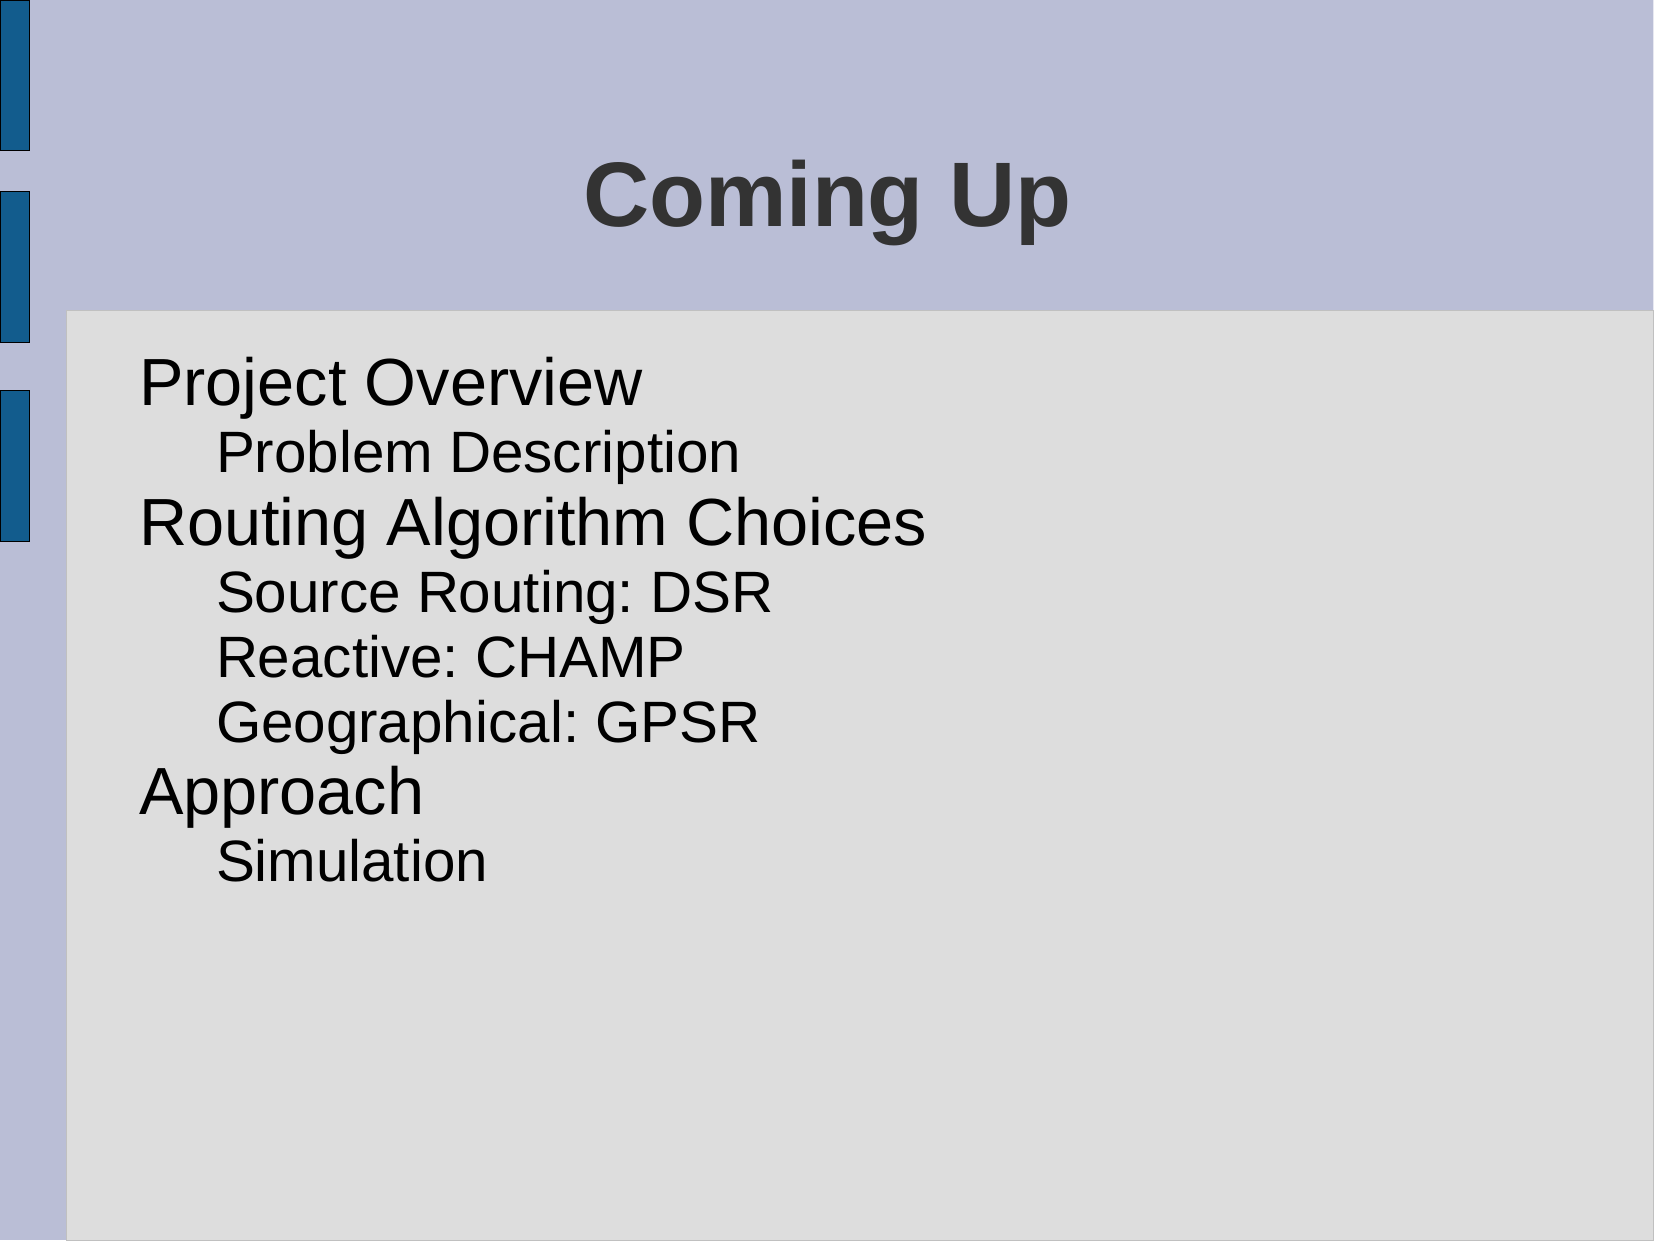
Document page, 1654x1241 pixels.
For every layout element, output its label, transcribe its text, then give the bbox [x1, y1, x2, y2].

title Coming Up [121, 91, 1534, 299]
list Project Overview Problem Description Routing Algorithm Choices Source Routing: DSR Reactive: CHAMP Geographical: GPSR Approach Simulation [121, 344, 1534, 1127]
